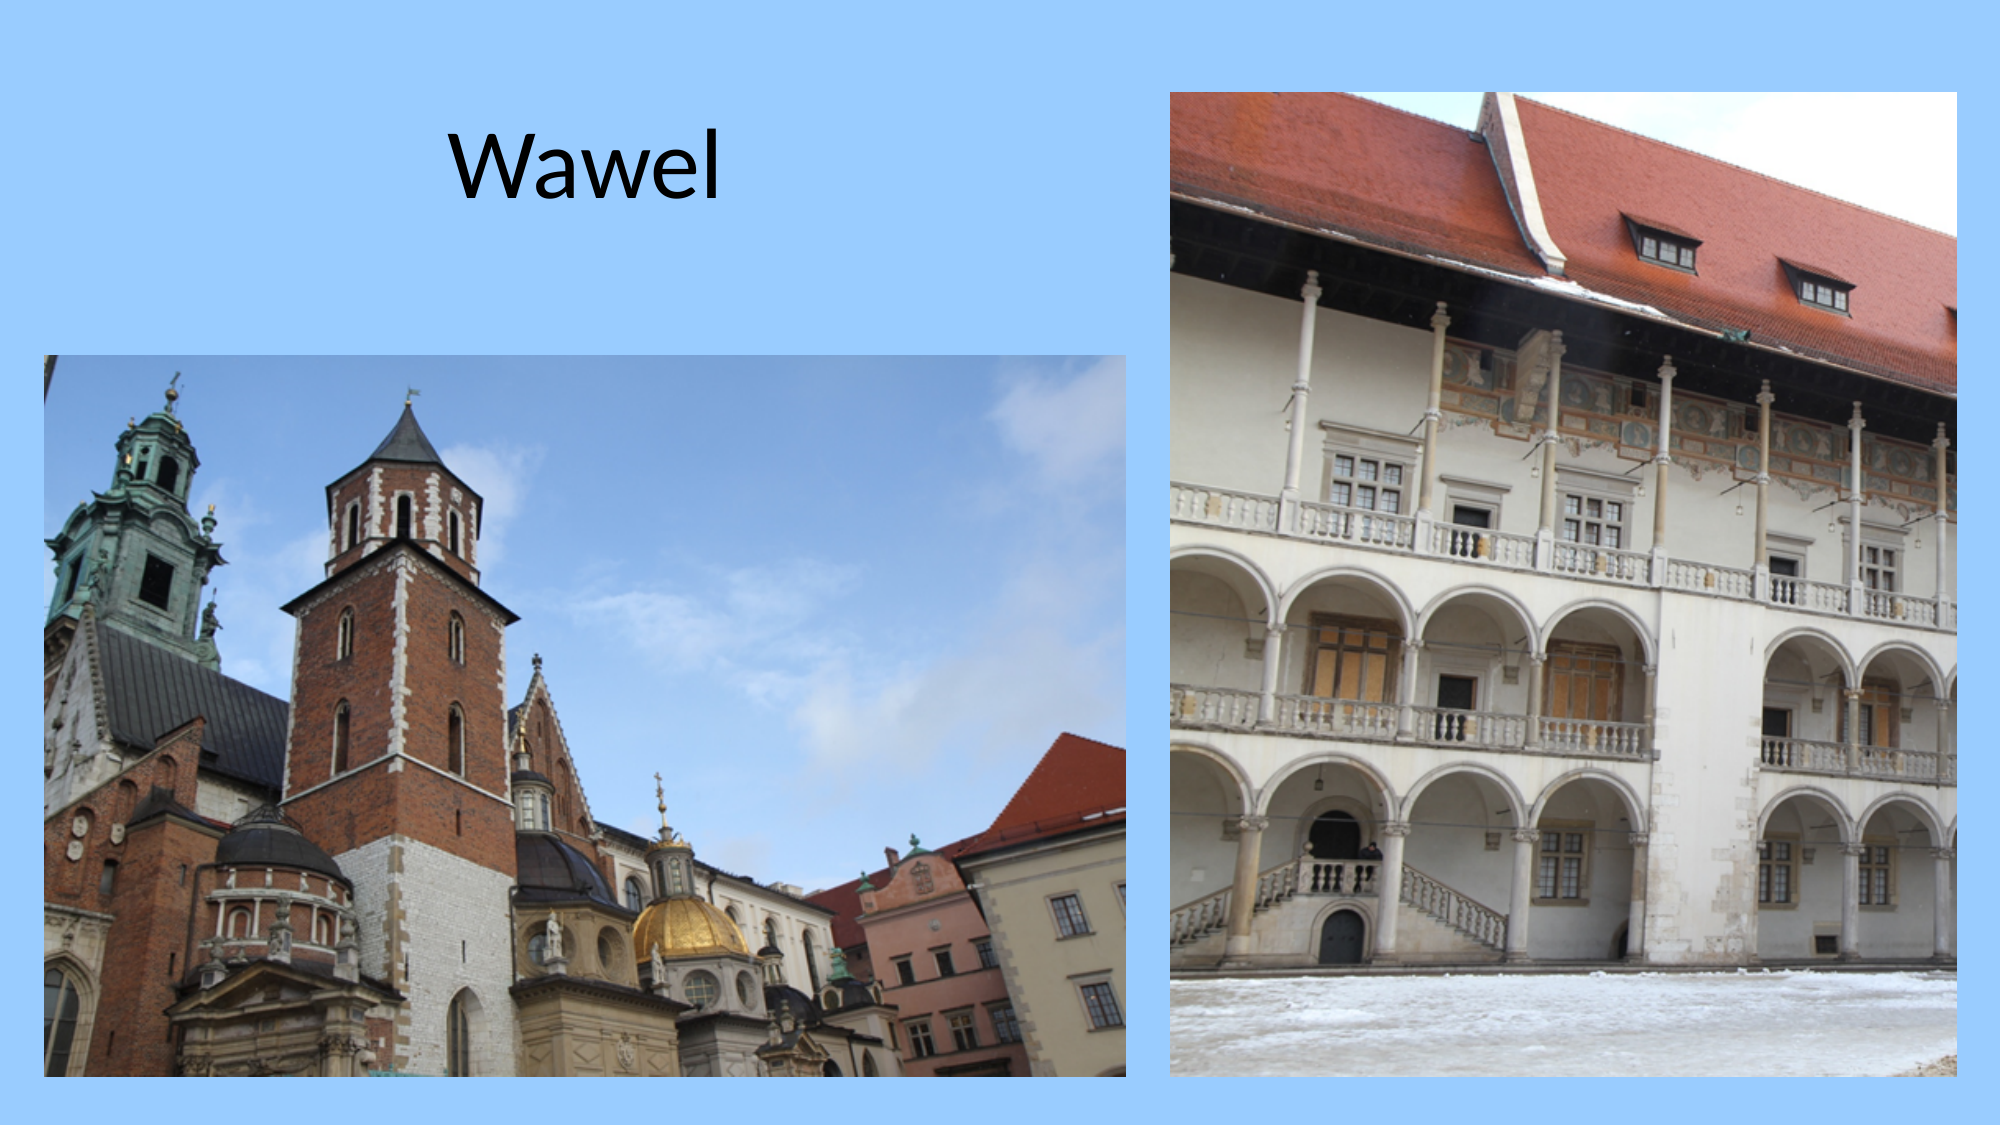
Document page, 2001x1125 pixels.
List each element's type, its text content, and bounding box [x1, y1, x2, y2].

picture [1170, 92, 1957, 1077]
title Wawel [45, 90, 1126, 279]
picture [44, 355, 1126, 1077]
